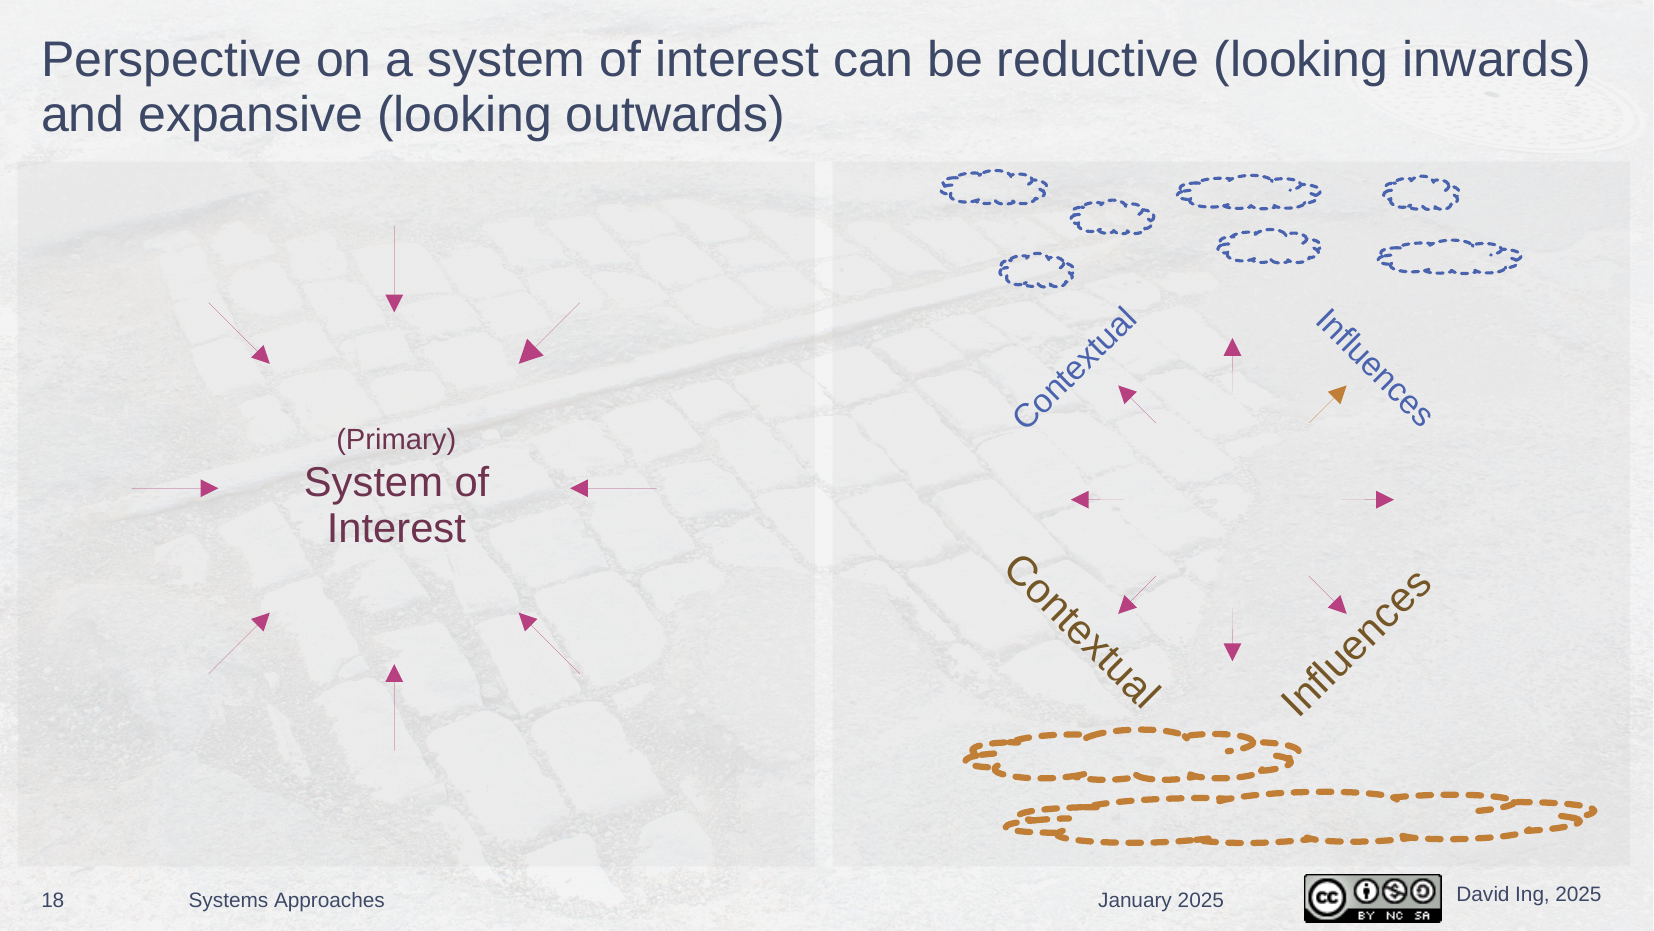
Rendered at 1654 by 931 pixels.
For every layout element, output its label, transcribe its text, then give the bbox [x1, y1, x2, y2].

text_box Influences [1290, 285, 1468, 463]
text_box [832, 161, 1630, 867]
text_box [17, 161, 815, 867]
text_box (Primary) System of Interest [288, 404, 512, 562]
picture [0, 0, 1654, 931]
text_box Contextual [983, 527, 1199, 743]
text_box Influences [1256, 518, 1478, 738]
title Perspective on a system of interest can be reductive (looking inwards) and expansive (looking outwards) [41, 30, 1613, 143]
text_box Contextual [988, 272, 1174, 457]
